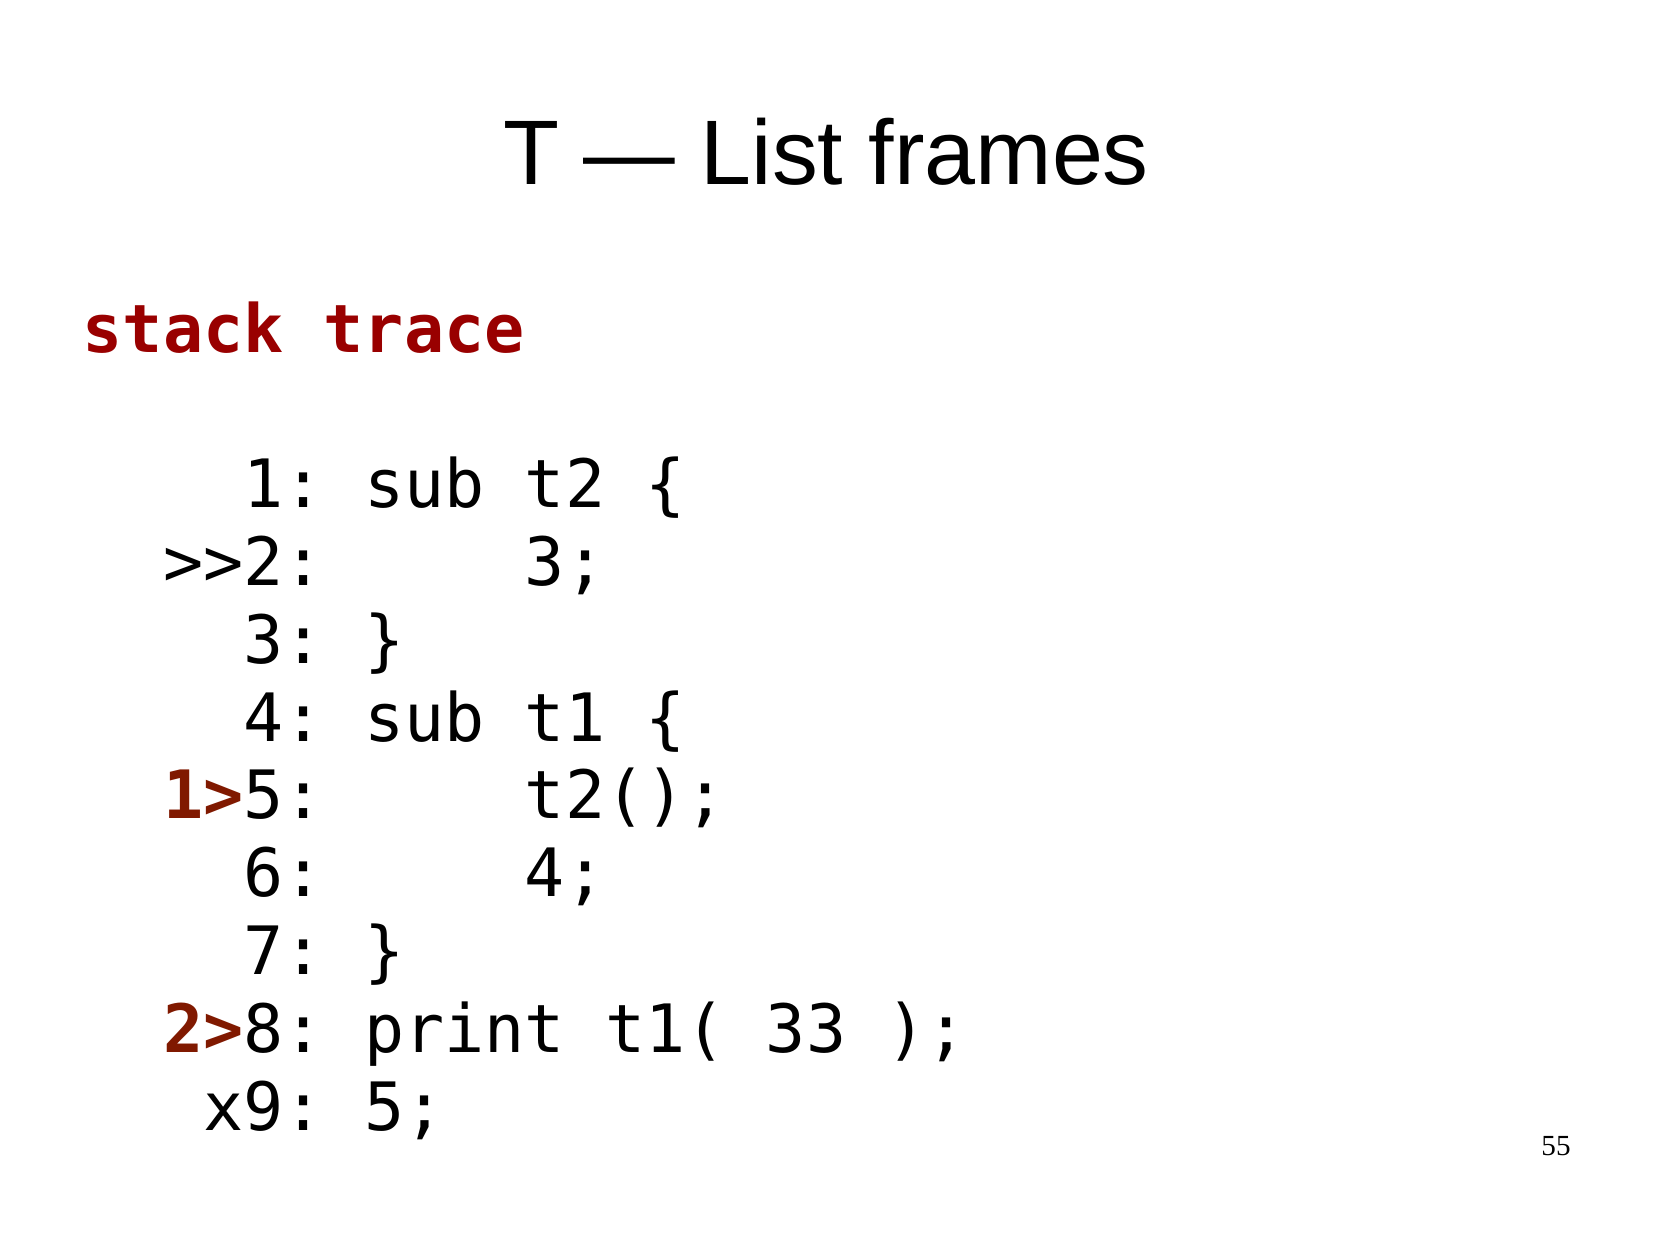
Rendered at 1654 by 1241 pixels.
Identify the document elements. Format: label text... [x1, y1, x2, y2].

title T — List frames [82, 49, 1571, 257]
subtitle stack trace 1: sub t2 { >>2: 3; 3: } 4: sub t1 { 1>5: t2(); 6: 4; 7: } 2>8: print t1( 33 ); x9: 5; [82, 290, 1571, 1158]
